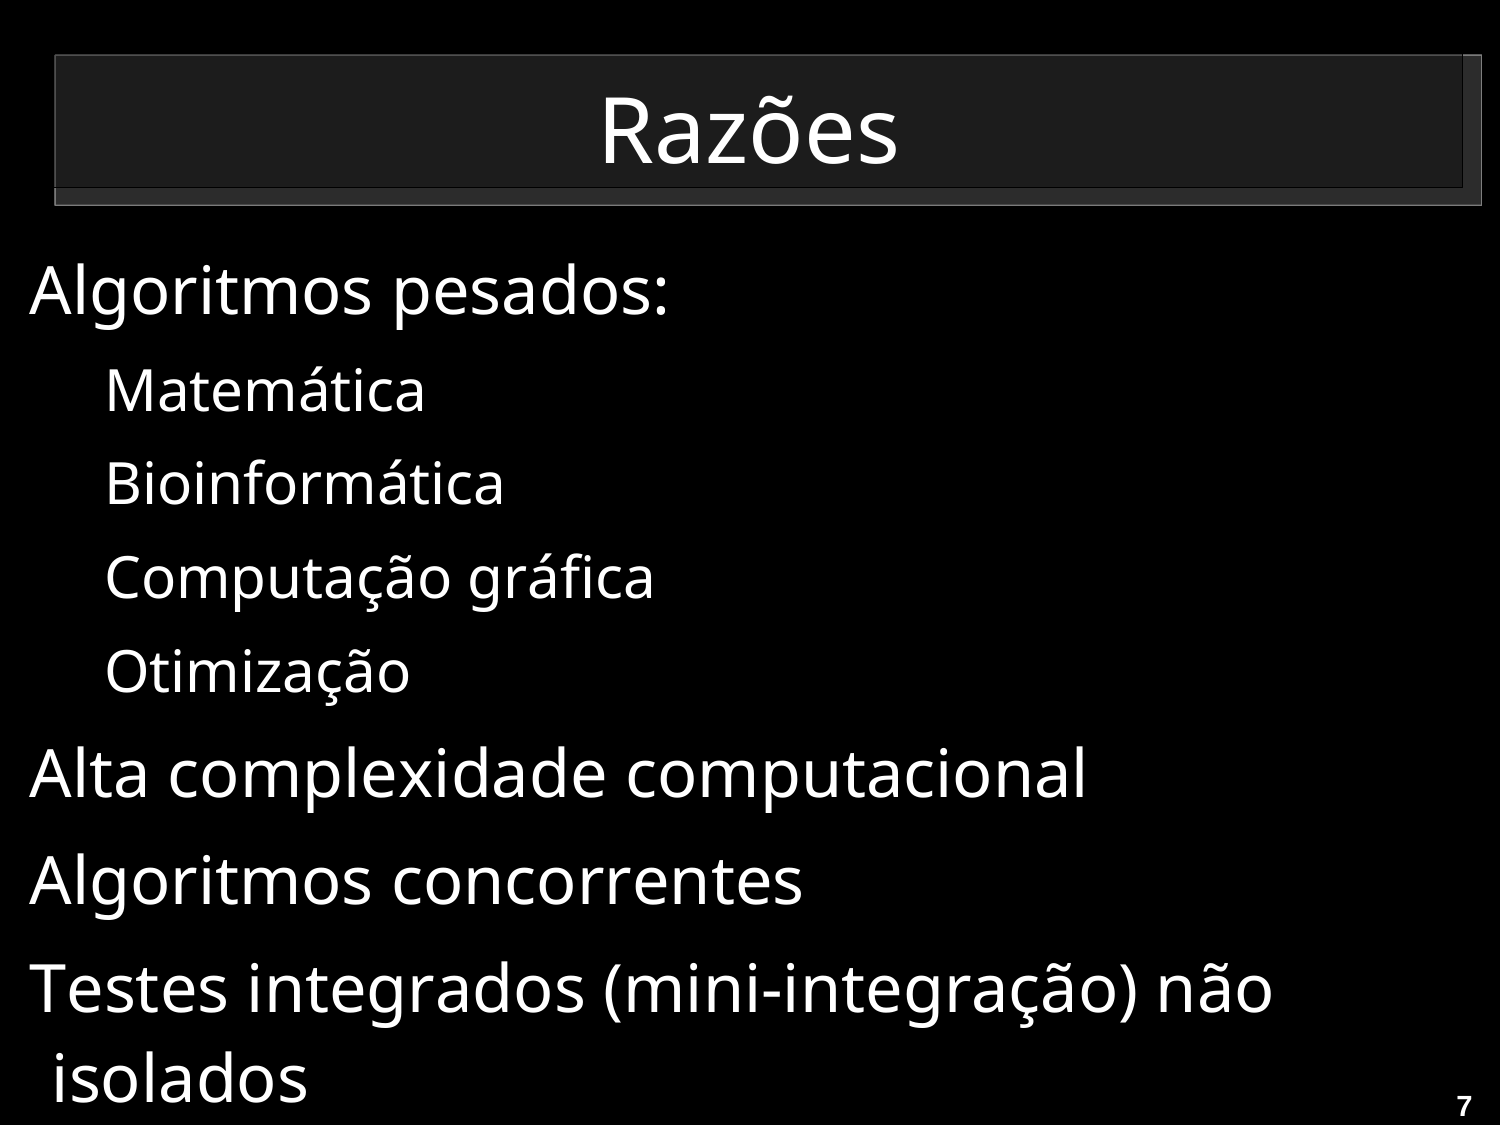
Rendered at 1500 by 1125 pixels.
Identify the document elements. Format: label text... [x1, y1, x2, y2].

title Razões [29, 31, 1469, 226]
list Algoritmos pesados: Matemática Bioinformática Computação gráfica Otimização Alta complexidade computacional Algoritmos concorrentes Testes integrados (mini-integração) não isolados [29, 243, 1469, 1086]
